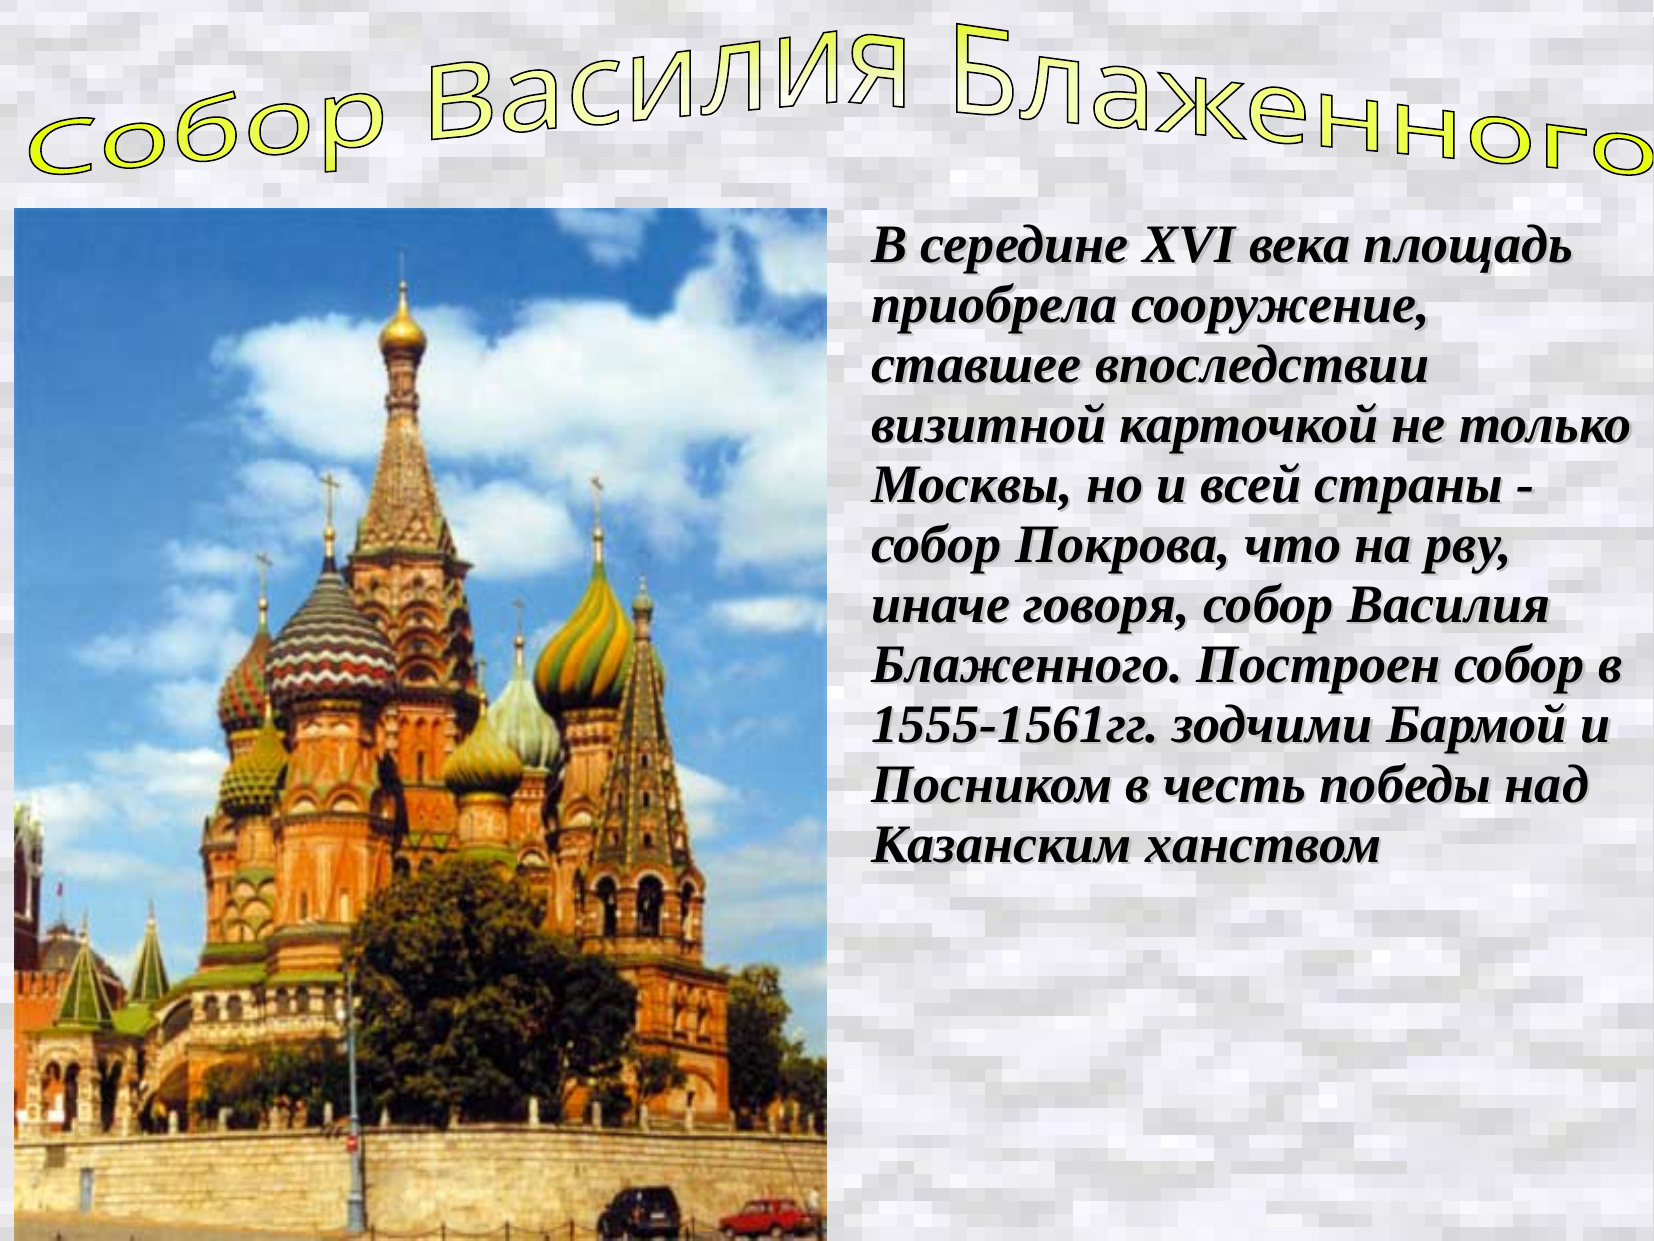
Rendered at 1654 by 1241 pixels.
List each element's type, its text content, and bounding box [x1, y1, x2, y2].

text_box Собор Василия Блаженного [503, 69, 556, 133]
text_box Собор Василия Блаженного [249, 103, 309, 155]
text_box Собор Василия Блаженного [1019, 56, 1079, 124]
picture [1605, 139, 1642, 169]
text_box Собор Василия Блаженного [177, 91, 237, 162]
text_box Собор Василия Блаженного [633, 50, 691, 121]
text_box Собор Василия Блаженного [1594, 133, 1654, 176]
text_box Собор Василия Блаженного [956, 23, 1013, 115]
picture [0, 0, 1654, 1241]
text_box Собор Василия Блаженного [1546, 124, 1587, 168]
text_box Собор Василия Блаженного [29, 117, 95, 175]
text_box Собор Василия Блаженного [779, 31, 837, 108]
text_box Собор Василия Блаженного [572, 60, 620, 125]
text_box Собор Василия Блаженного [325, 93, 383, 172]
text_box Собор Василия Блаженного [104, 123, 165, 169]
text_box Собор Василия Блаженного [701, 41, 760, 115]
text_box Собор Василия Блаженного [1155, 72, 1246, 139]
text_box Собор Василия Блаженного [848, 34, 904, 108]
text_box Собор Василия Блаженного [1250, 87, 1306, 144]
text_box Собор Василия Блаженного [1470, 116, 1531, 164]
text_box В середине XVI века площадь приобрела сооружение, ставшее впоследствии визитной карточкой не только Москвы, но и всей страны - собор Покрова, что на рву, иначе говоря, собор Василия Блаженного. Построен собор в 1555-1561гг. зодчими Бармой и Посником в честь победы над Казанским ханством [856, 206, 1654, 883]
text_box Собор Василия Блаженного [431, 62, 492, 140]
text_box Собор Василия Блаженного [1397, 104, 1454, 159]
text_box Собор Василия Блаженного [1093, 66, 1147, 130]
text_box Собор Василия Блаженного [1321, 94, 1378, 152]
